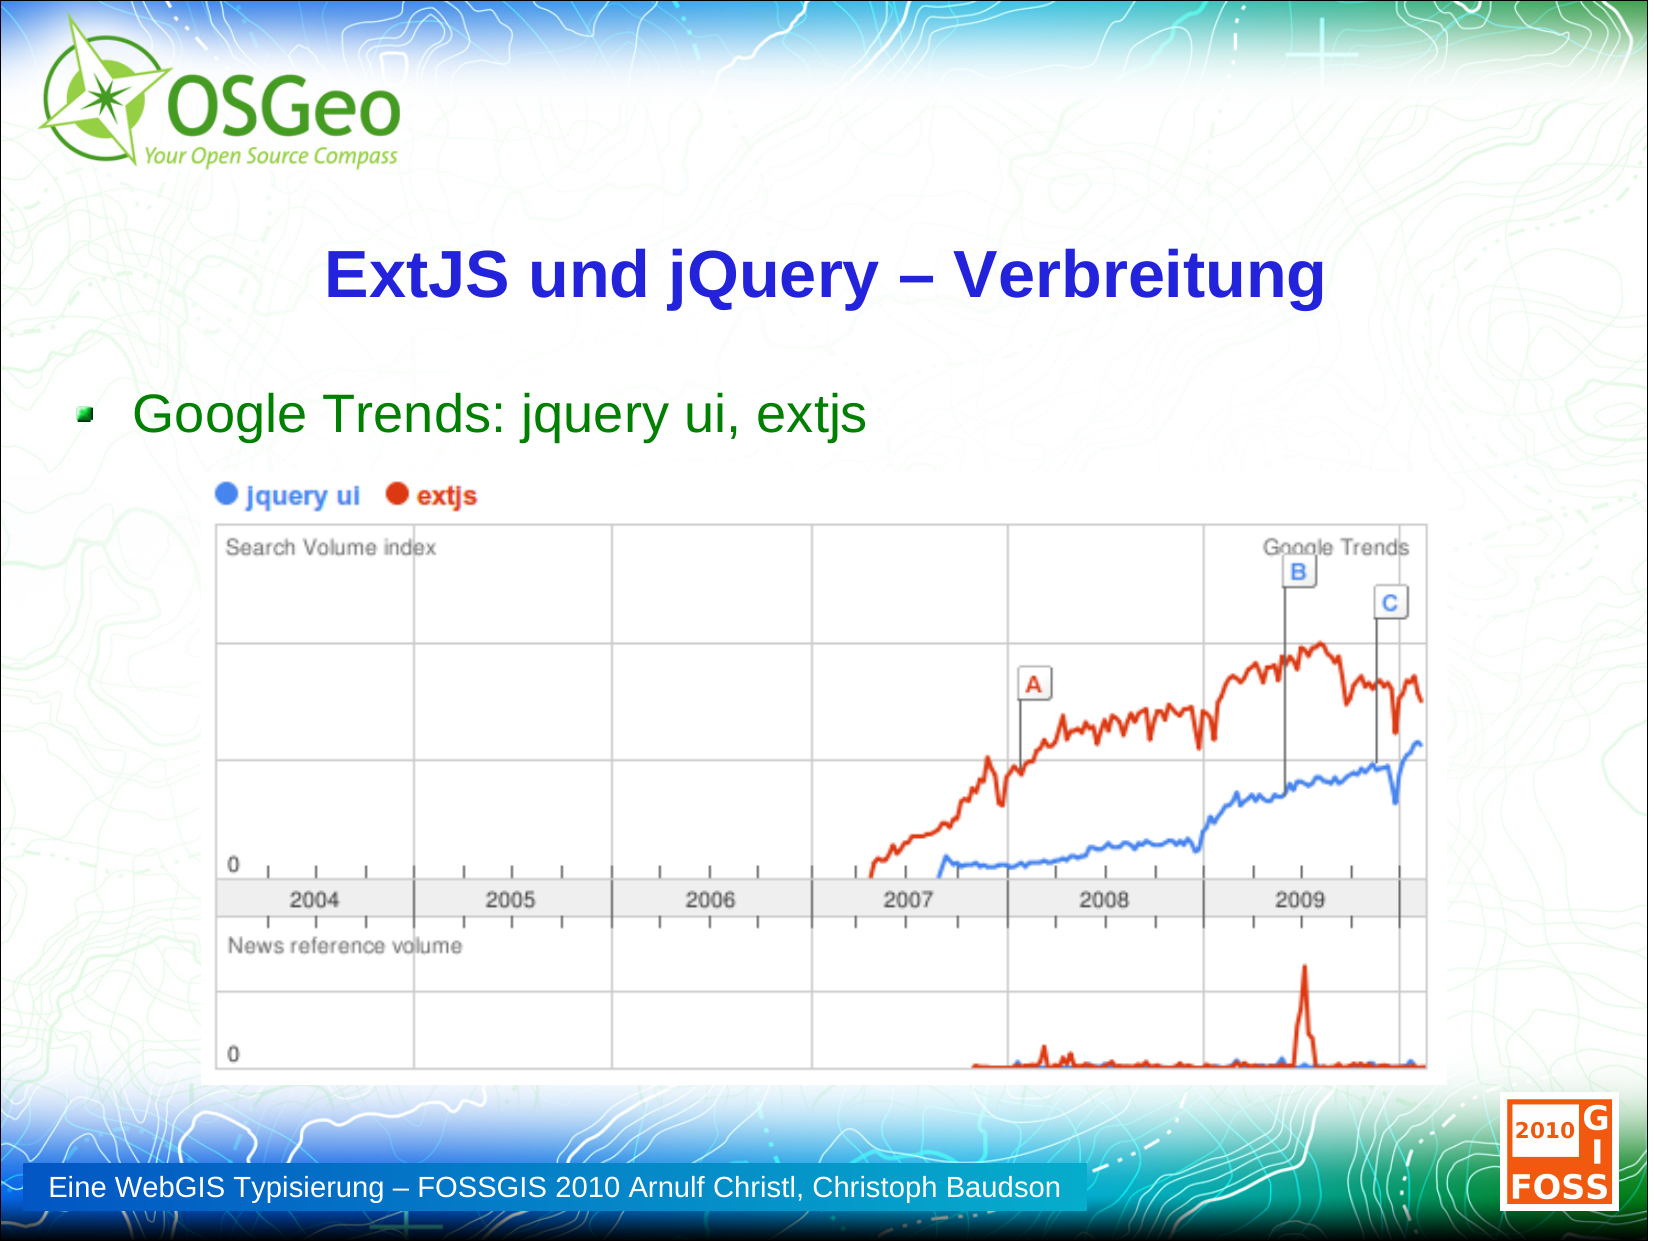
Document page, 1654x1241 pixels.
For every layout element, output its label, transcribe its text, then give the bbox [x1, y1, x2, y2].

list Google Trends: jquery ui, extjs [76, 383, 1565, 1188]
picture [1, 1, 1647, 1240]
title ExtJS und jQuery – Verbreitung [82, 208, 1571, 342]
